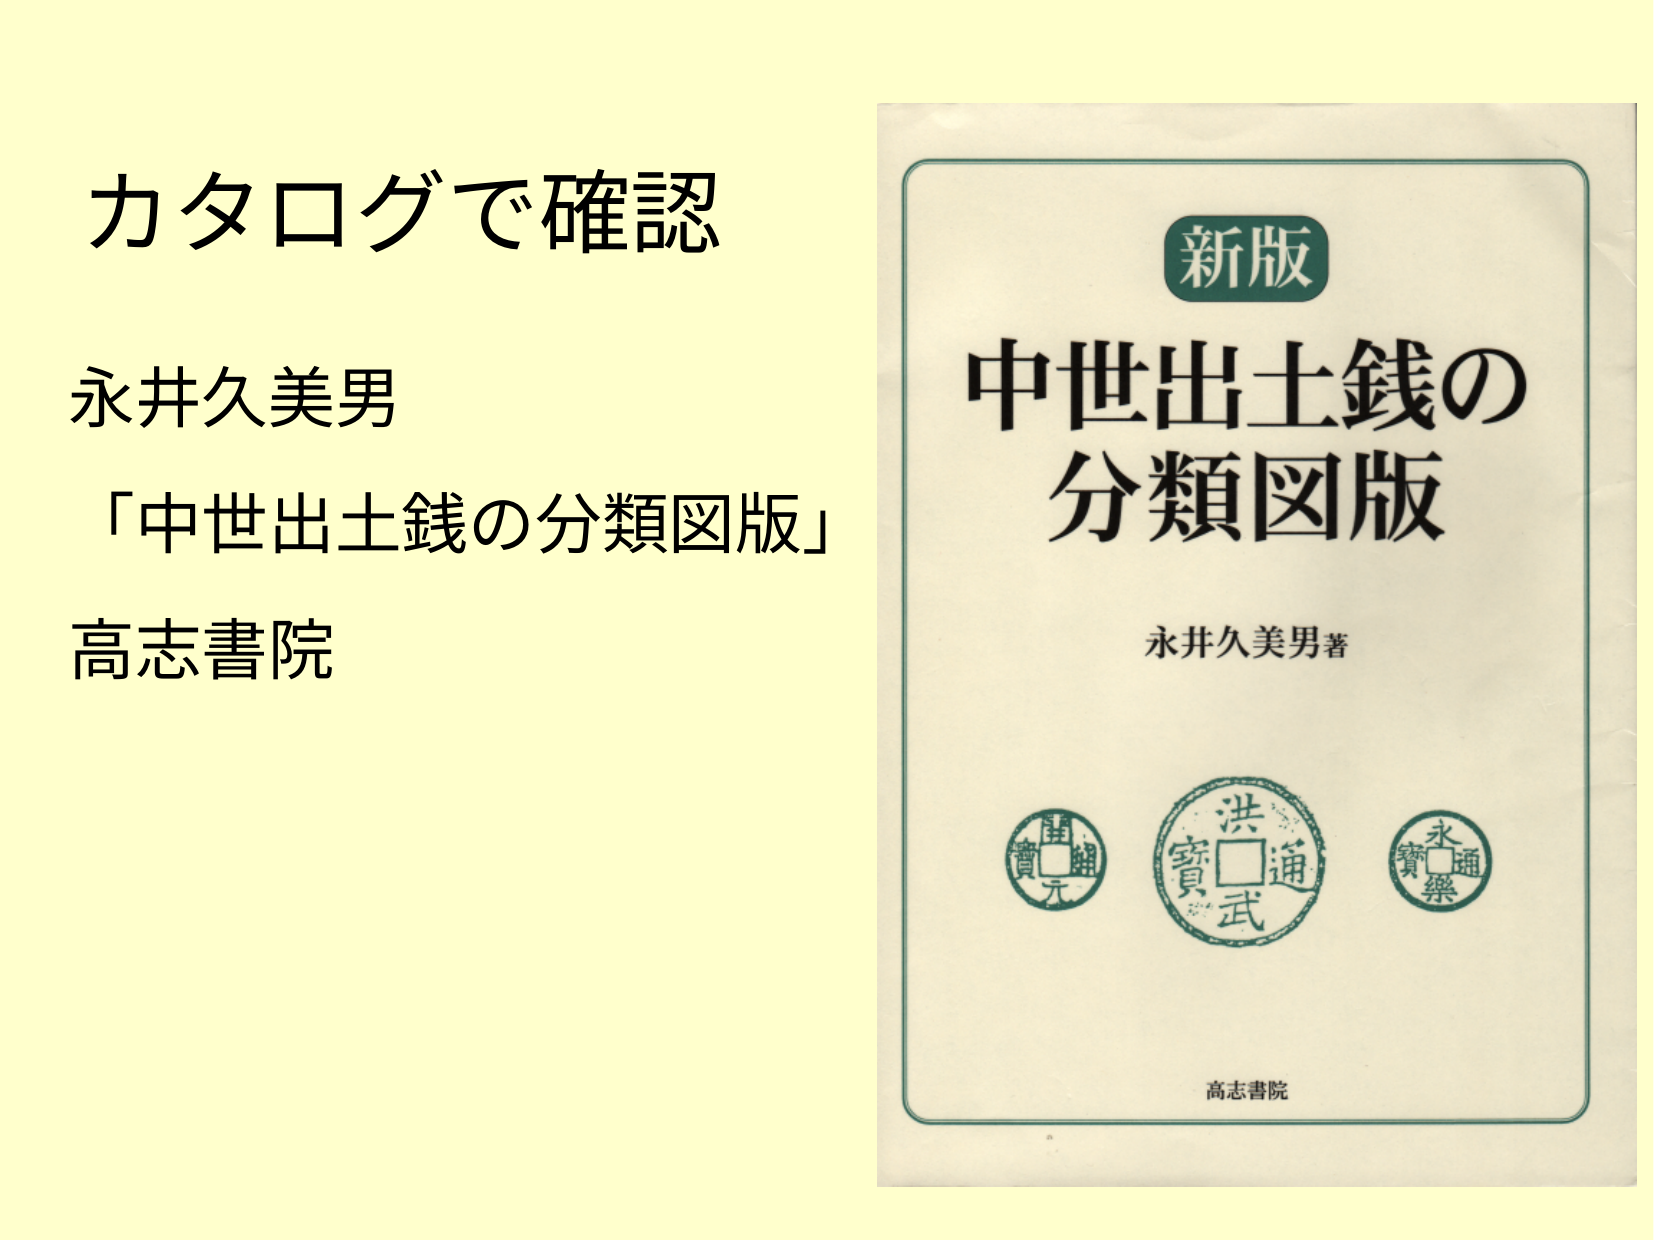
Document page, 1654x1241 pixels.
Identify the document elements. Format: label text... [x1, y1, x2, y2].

picture [877, 103, 1637, 1187]
title カタログで確認 [44, 110, 759, 303]
list 永井久美男 「中世出土銭の分類図版」 高志書院 [0, 344, 809, 1149]
